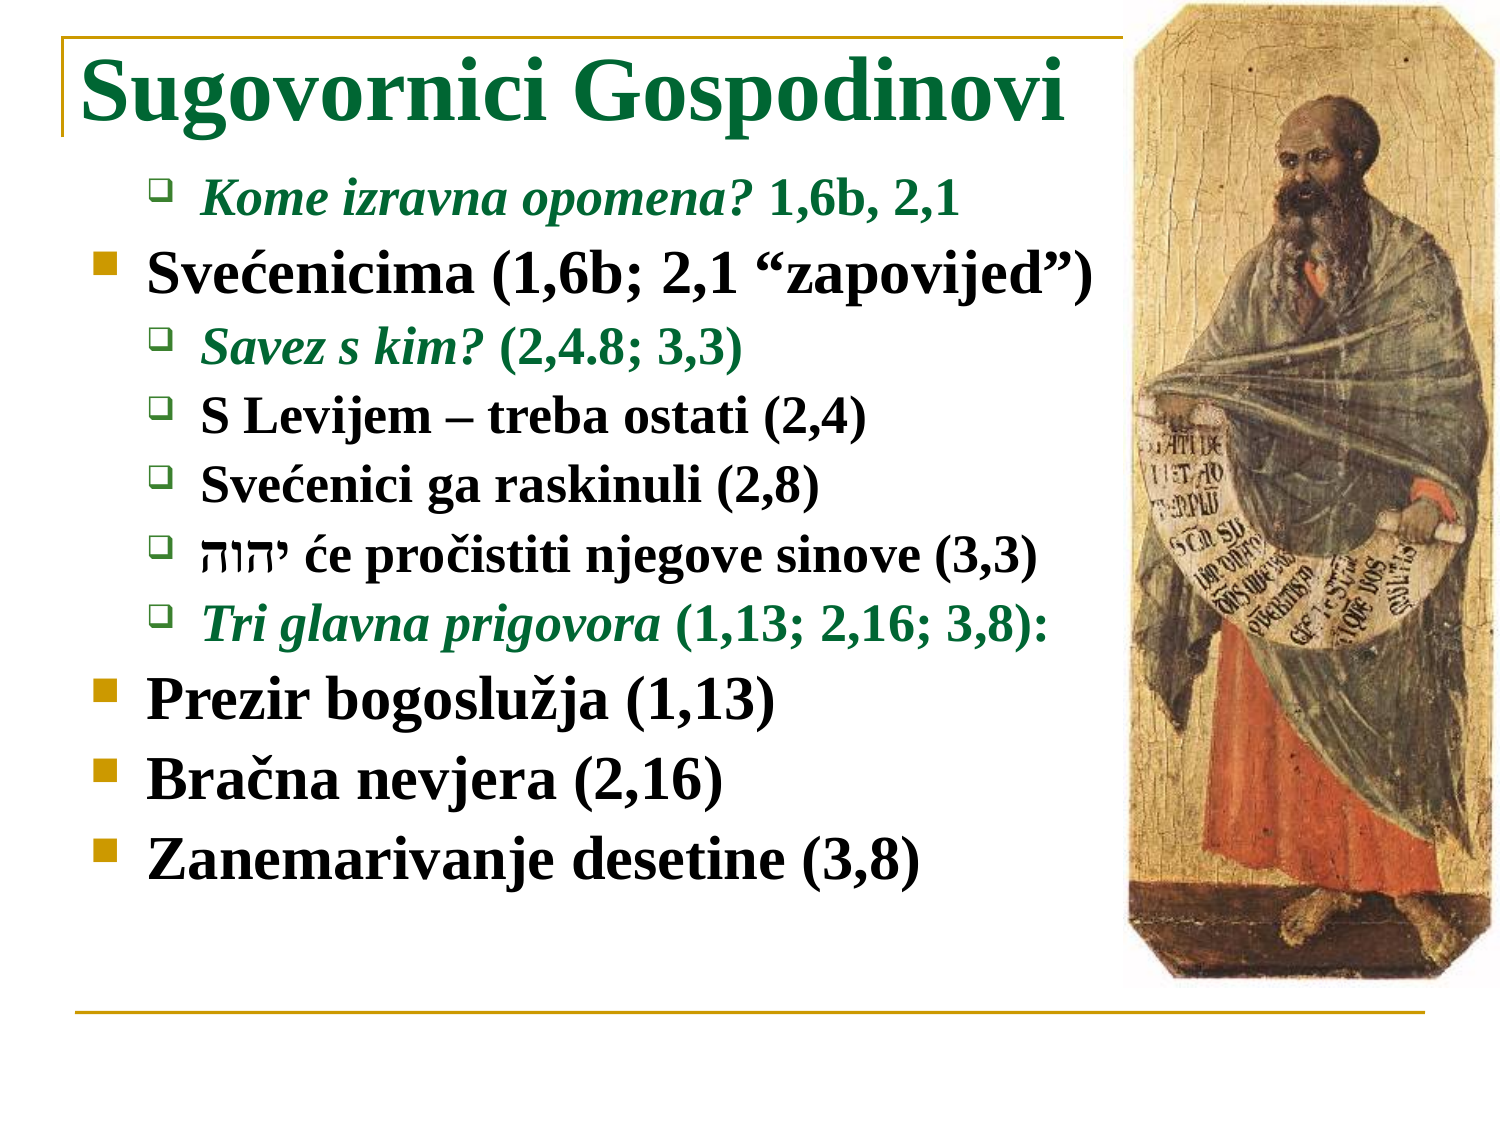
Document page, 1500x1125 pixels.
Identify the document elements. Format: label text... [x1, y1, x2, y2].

title Sugovornici Gospodinovi [64, 21, 1123, 208]
picture [1123, 0, 1500, 988]
list Kome izravna opomena? 1,6b, 2,1 Svećenicima (1,6b; 2,1 “zapovijed”) Savez s kim? (2,4.8; 3,3) S Levijem – treba ostati (2,4) Svećenici ga raskinuli (2,8) יהוה će pročistiti njegove sinove (3,3) Tri glavna prigovora (1,13; 2,16; 3,8): Prezir bogoslužja (1,13) Bračna nevjera (2,16) Zanemarivanje desetine (3,8) [75, 160, 1425, 1006]
